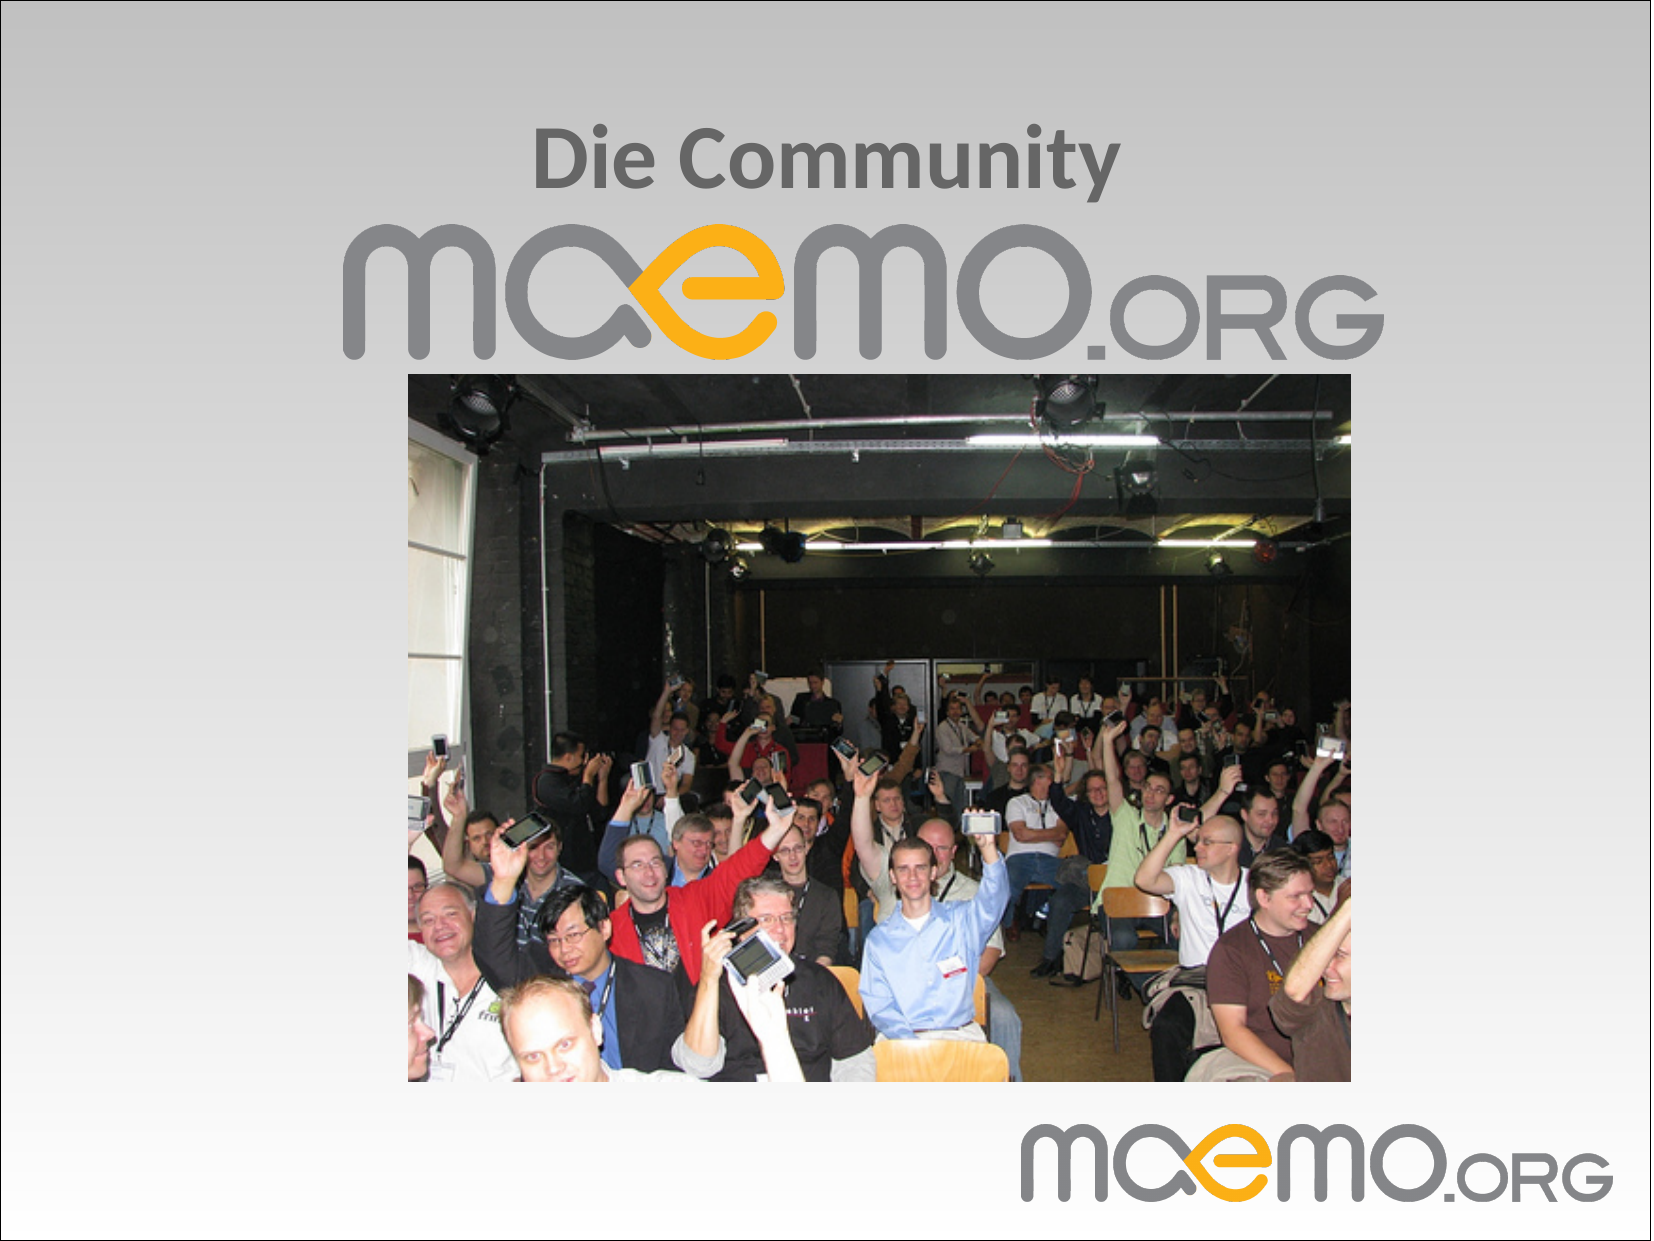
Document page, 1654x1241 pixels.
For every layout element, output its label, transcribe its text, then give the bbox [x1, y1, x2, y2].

picture [343, 224, 1384, 360]
picture [1021, 1124, 1613, 1202]
picture [408, 374, 1351, 1082]
title Die Community [82, 82, 1571, 250]
